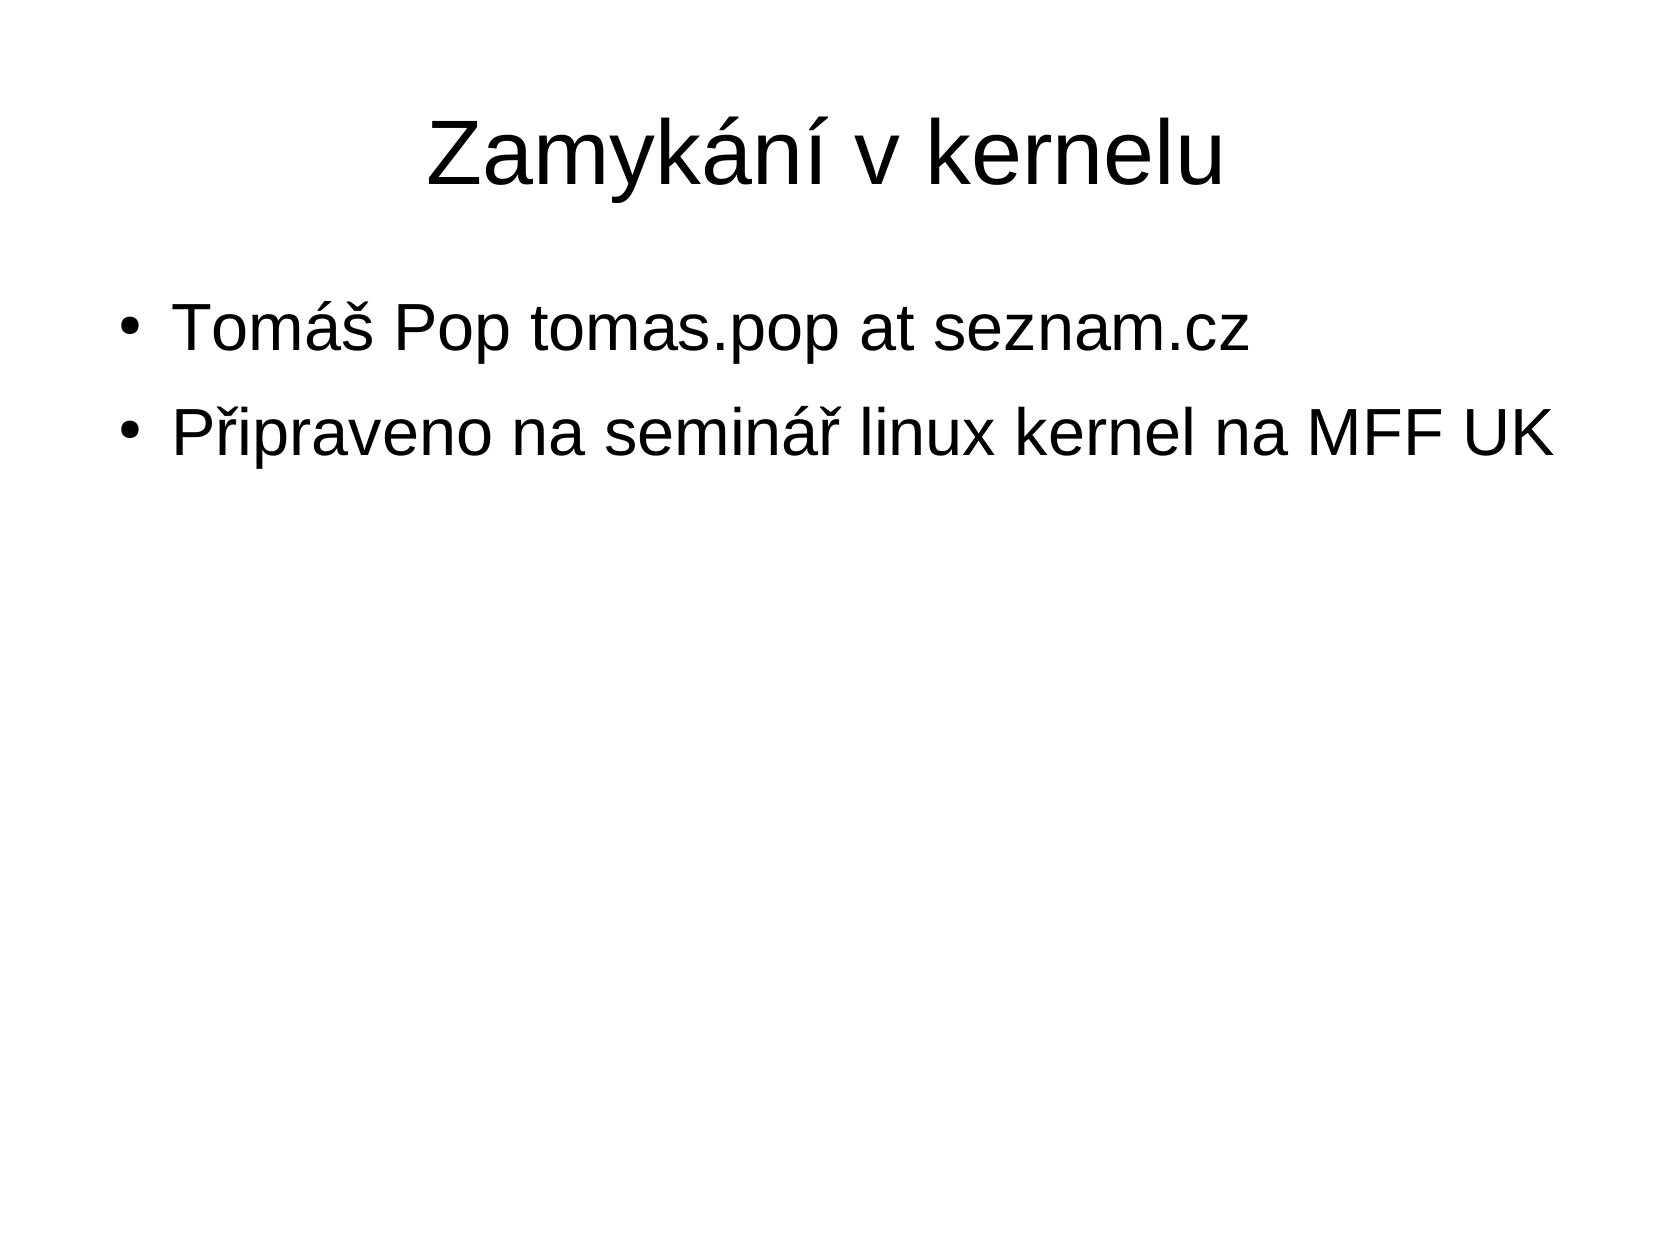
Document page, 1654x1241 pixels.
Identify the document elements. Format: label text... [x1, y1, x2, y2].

list Tomáš Pop tomas.pop at seznam.cz Připraveno na seminář linux kernel na MFF UK [82, 290, 1571, 1109]
title Zamykání v kernelu [82, 49, 1571, 257]
